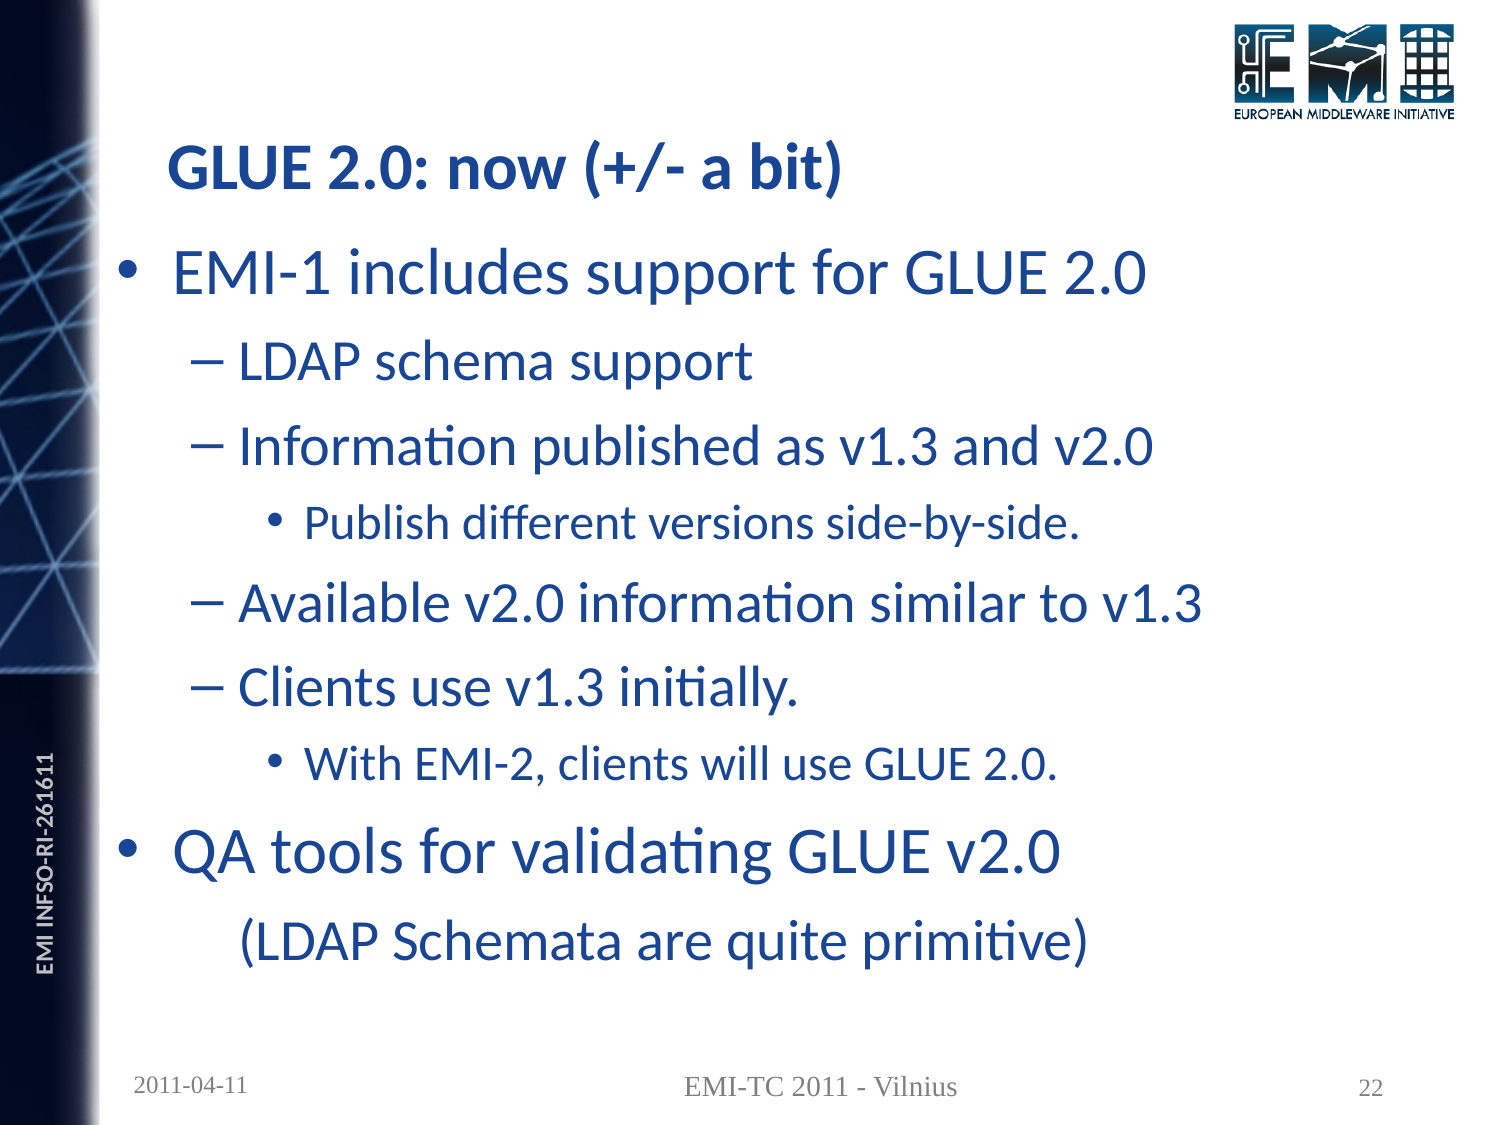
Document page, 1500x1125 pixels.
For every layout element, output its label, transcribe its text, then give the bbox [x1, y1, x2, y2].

picture [1185, 8, 1500, 140]
list EMI-1 includes support for GLUE 2.0 LDAP schema support Information published as v1.3 and v2.0 Publish different versions side-by-side. Available v2.0 information similar to v1.3 Clients use v1.3 initially. With EMI-2, clients will use GLUE 2.0. QA tools for validating GLUE v2.0 (LDAP Schemata are quite primitive) [116, 227, 1467, 972]
text_box GLUE 2.0: now (+/- a bit) [153, 115, 1276, 211]
picture [0, 0, 111, 1125]
